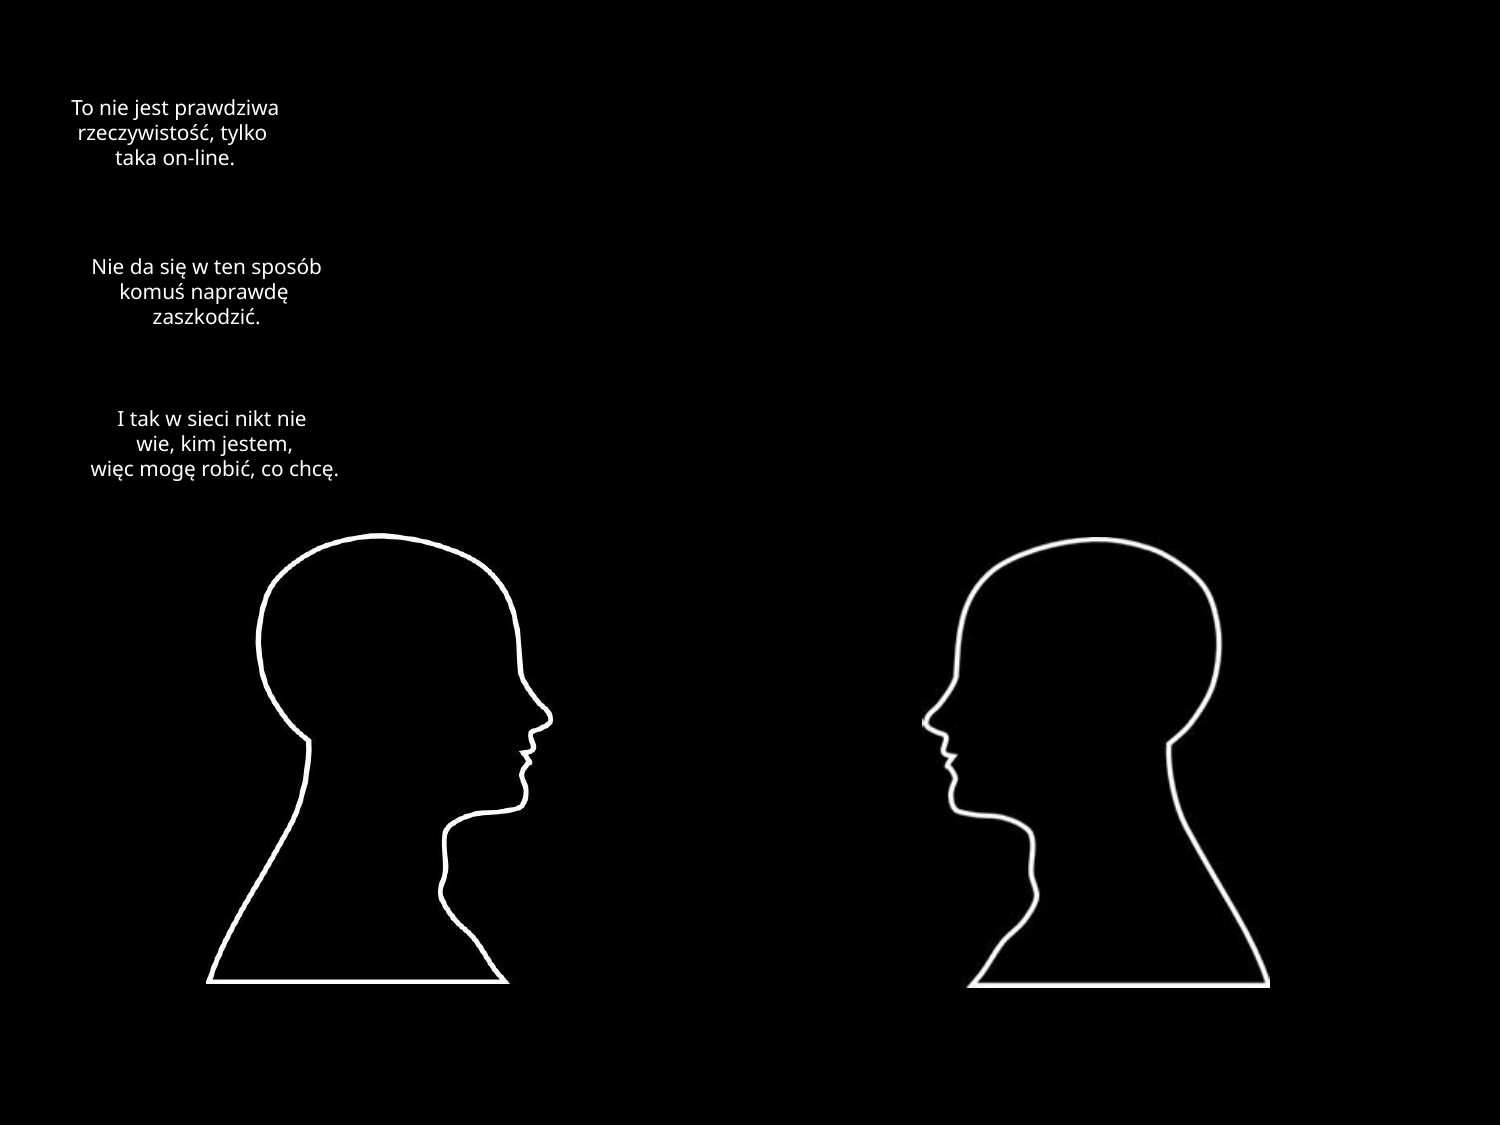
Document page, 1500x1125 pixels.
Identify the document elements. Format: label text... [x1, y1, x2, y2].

text_box I tak w sieci nikt nie wie, kim jestem, więc mogę robić, co chcę. [75, 398, 354, 489]
picture [206, 533, 553, 984]
text_box Nie da się w ten sposób komuś naprawdę zaszkodzić. [76, 246, 337, 337]
picture [922, 537, 1270, 988]
text_box To nie jest prawdziwa rzeczywistość, tylko taka on-line. [56, 87, 295, 178]
